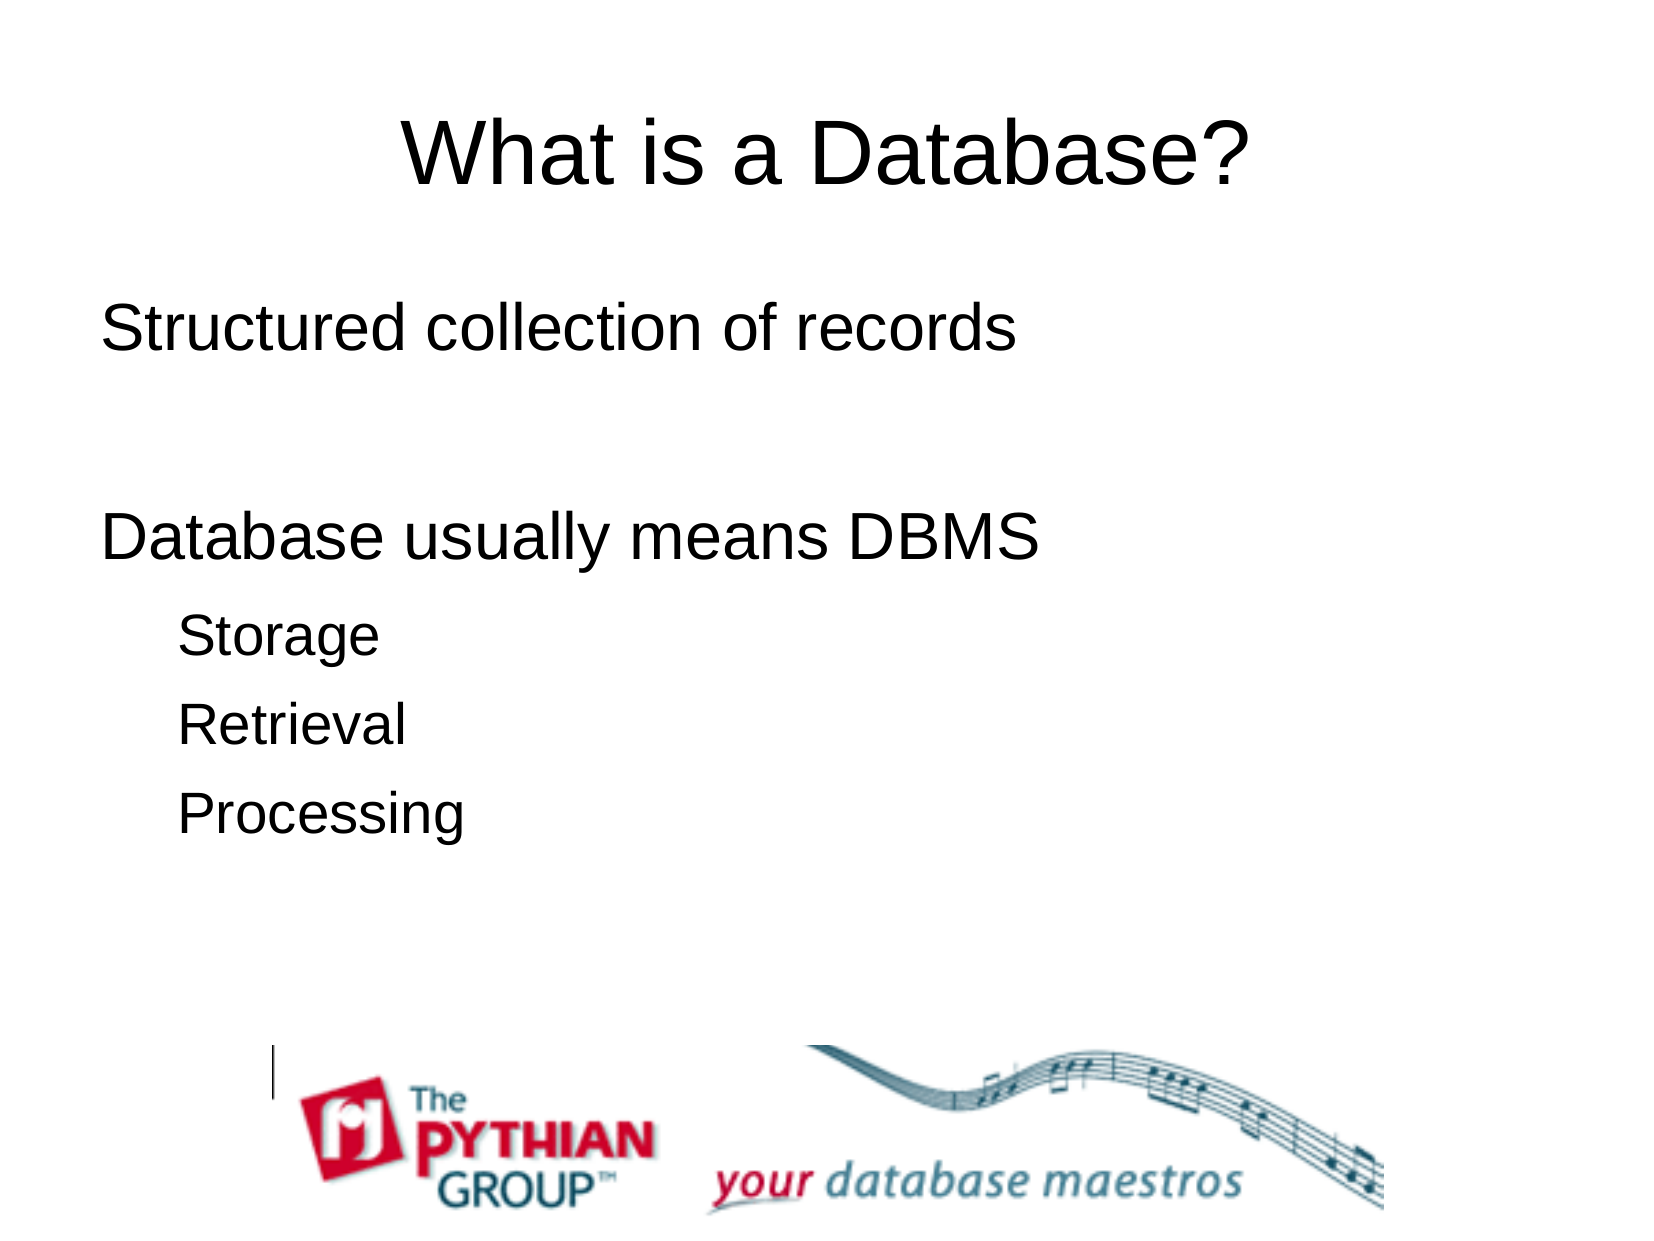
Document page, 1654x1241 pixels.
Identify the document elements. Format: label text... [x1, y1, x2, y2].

title What is a Database? [82, 49, 1571, 257]
picture [272, 1094, 1384, 1241]
list Structured collection of records Database usually means DBMS Storage Retrieval Processing [82, 290, 1571, 1094]
